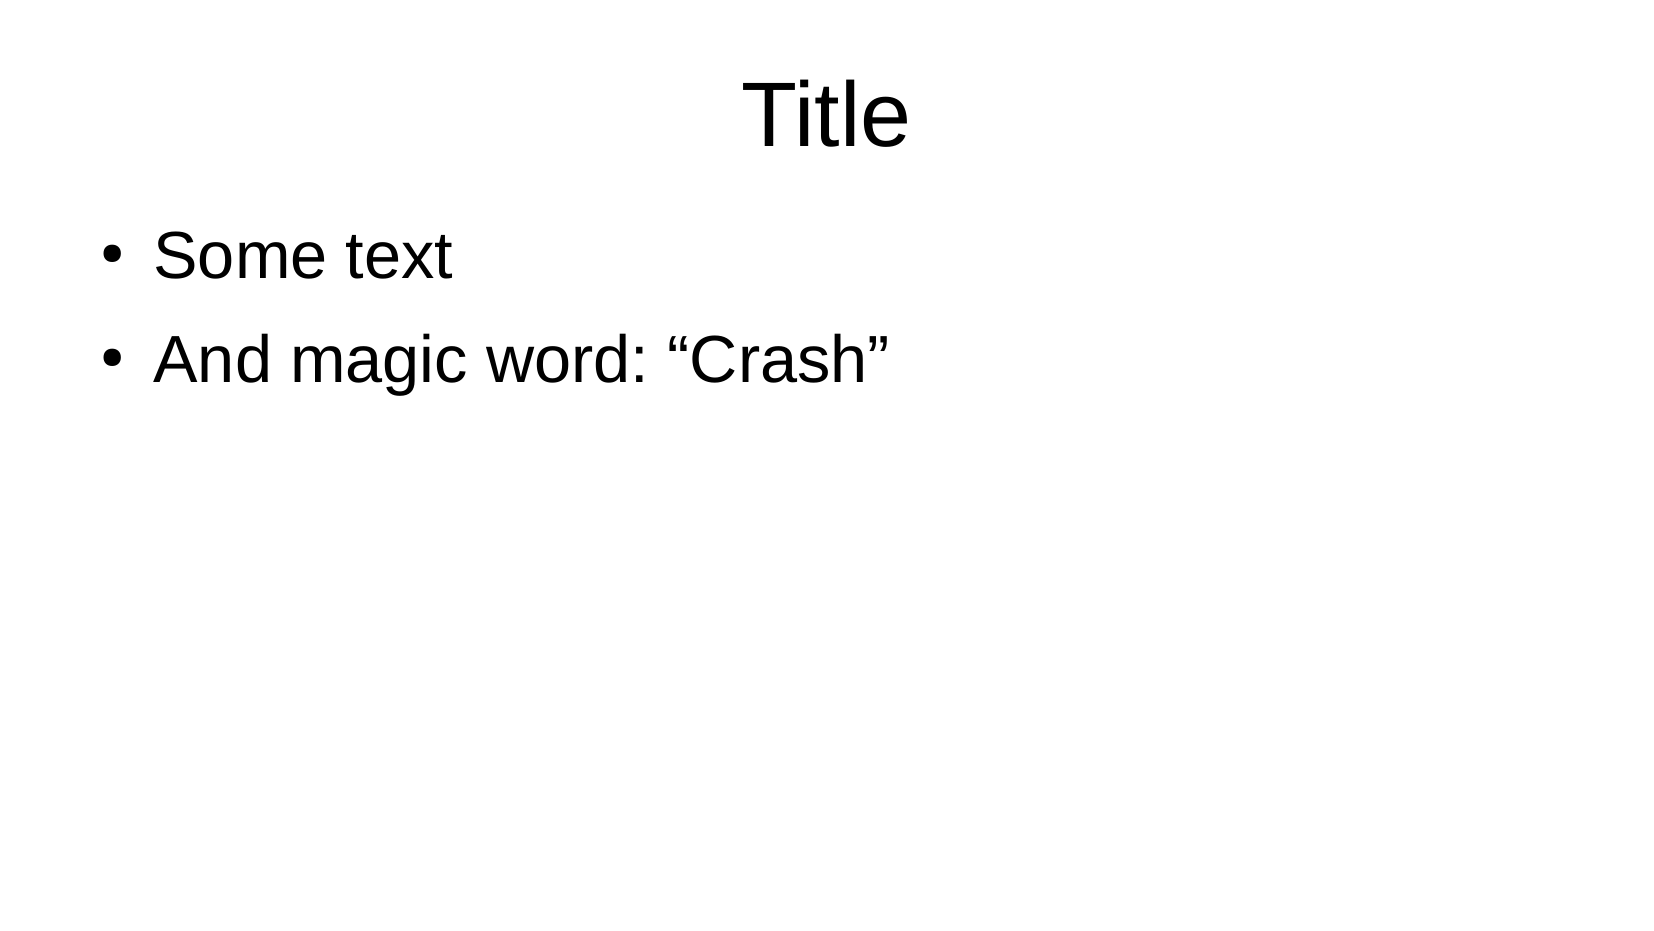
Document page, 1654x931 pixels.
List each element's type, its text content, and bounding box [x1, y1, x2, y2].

title Title [82, 37, 1571, 193]
list Some text And magic word: “Crash” [82, 217, 1571, 758]
